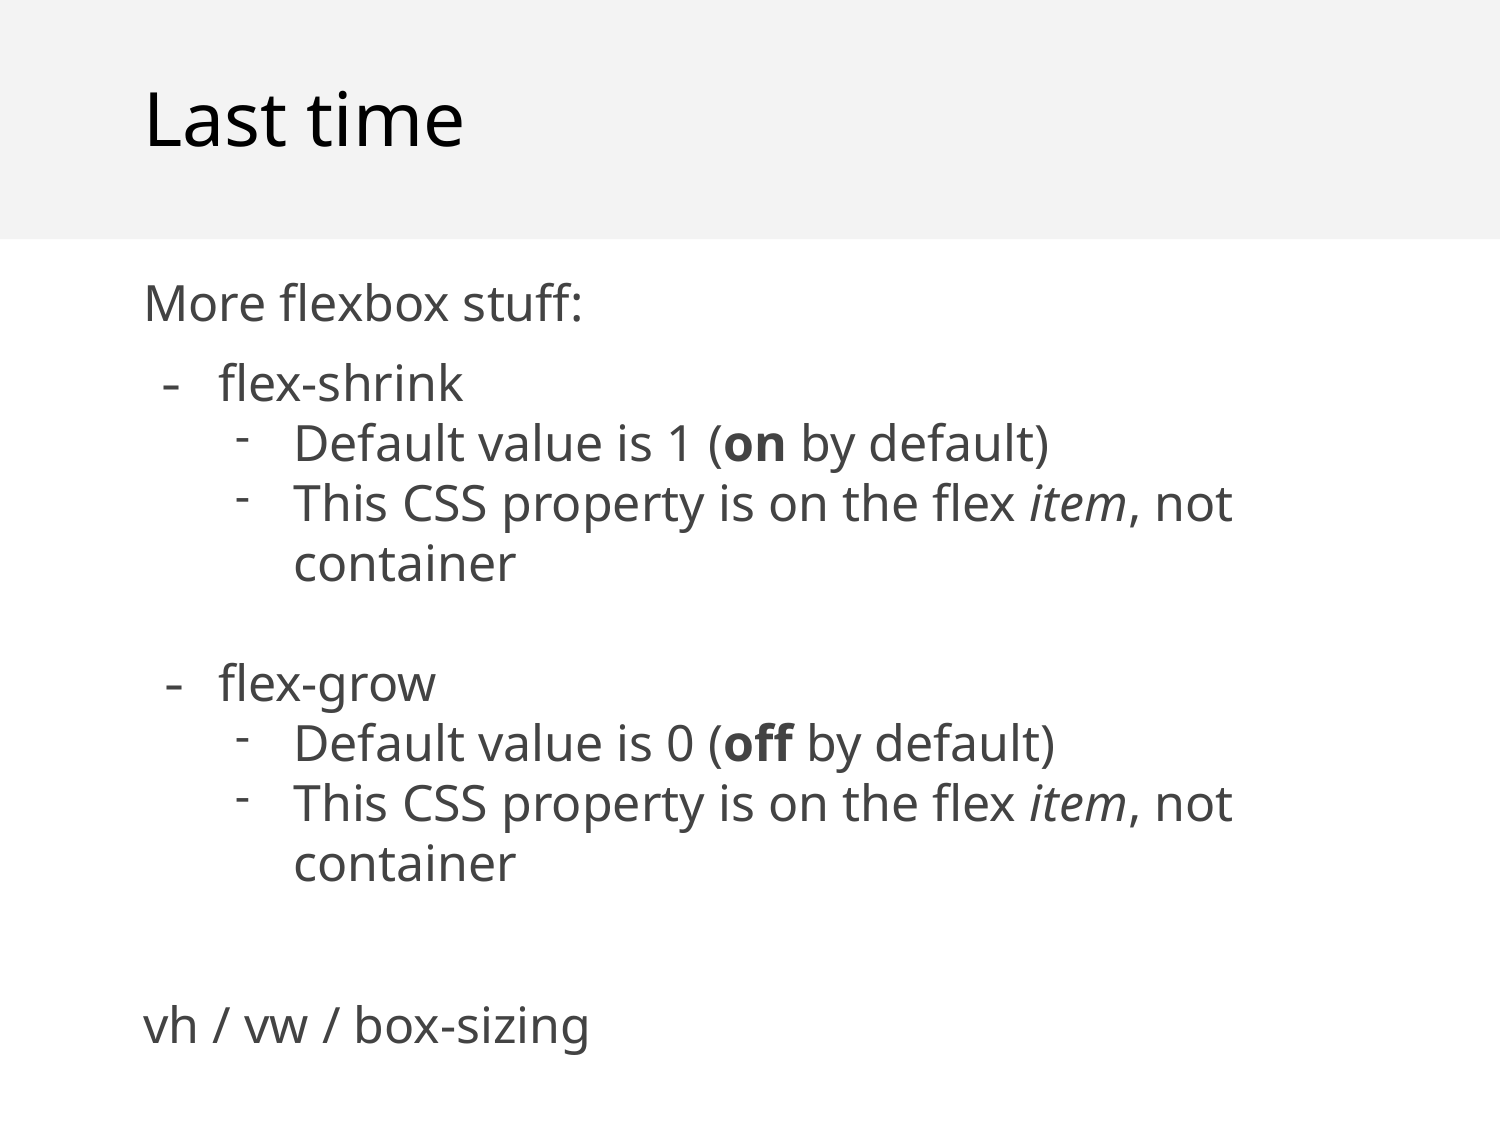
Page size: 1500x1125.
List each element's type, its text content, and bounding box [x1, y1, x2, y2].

title Last time [128, 56, 1372, 183]
list More flexbox stuff: flex-shrink Default value is 1 (on by default) This CSS property is on the flex item, not container flex-grow Default value is 0 (off by default) This CSS property is on the flex item, not container vh / vw / box-sizing [128, 255, 1372, 1004]
